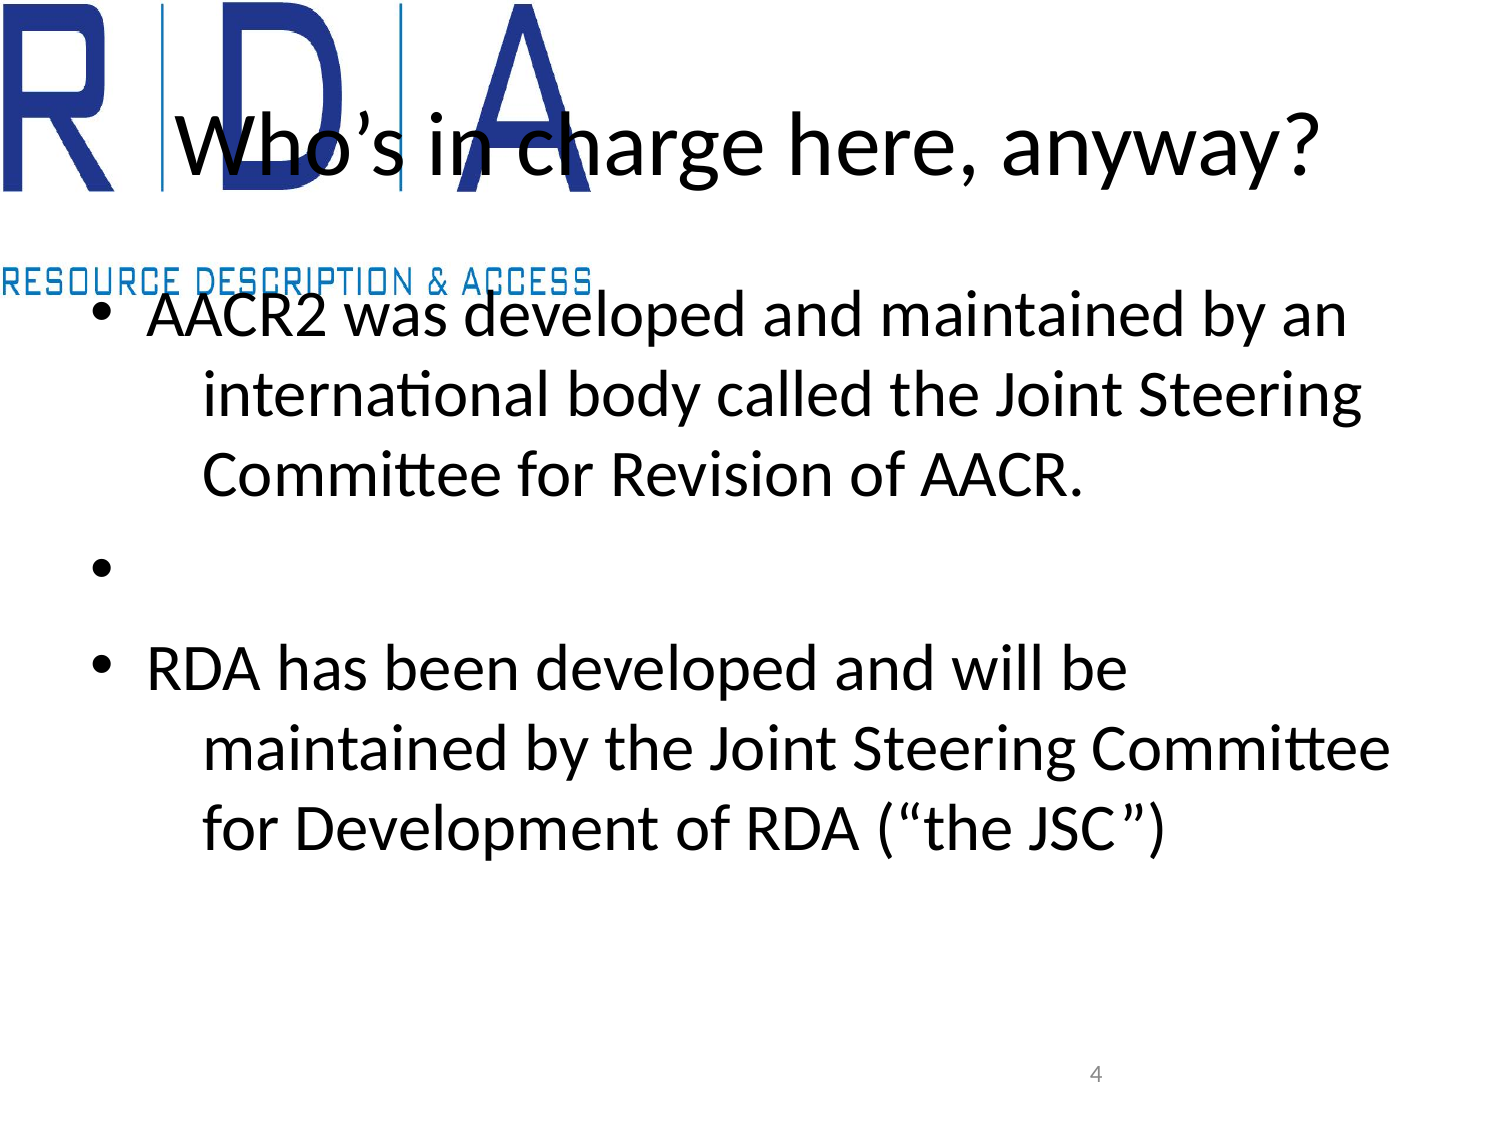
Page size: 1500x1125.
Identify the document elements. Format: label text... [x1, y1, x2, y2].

title Who’s in charge here, anyway? [75, 45, 1426, 233]
list AACR2 was developed and maintained by an international body called the Joint Steering Committee for Revision of AACR. RDA has been developed and will be maintained by the Joint Steering Committee for Development of RDA (“the JSC”) [75, 262, 1426, 1005]
text_box 4 [1074, 1042, 1426, 1103]
